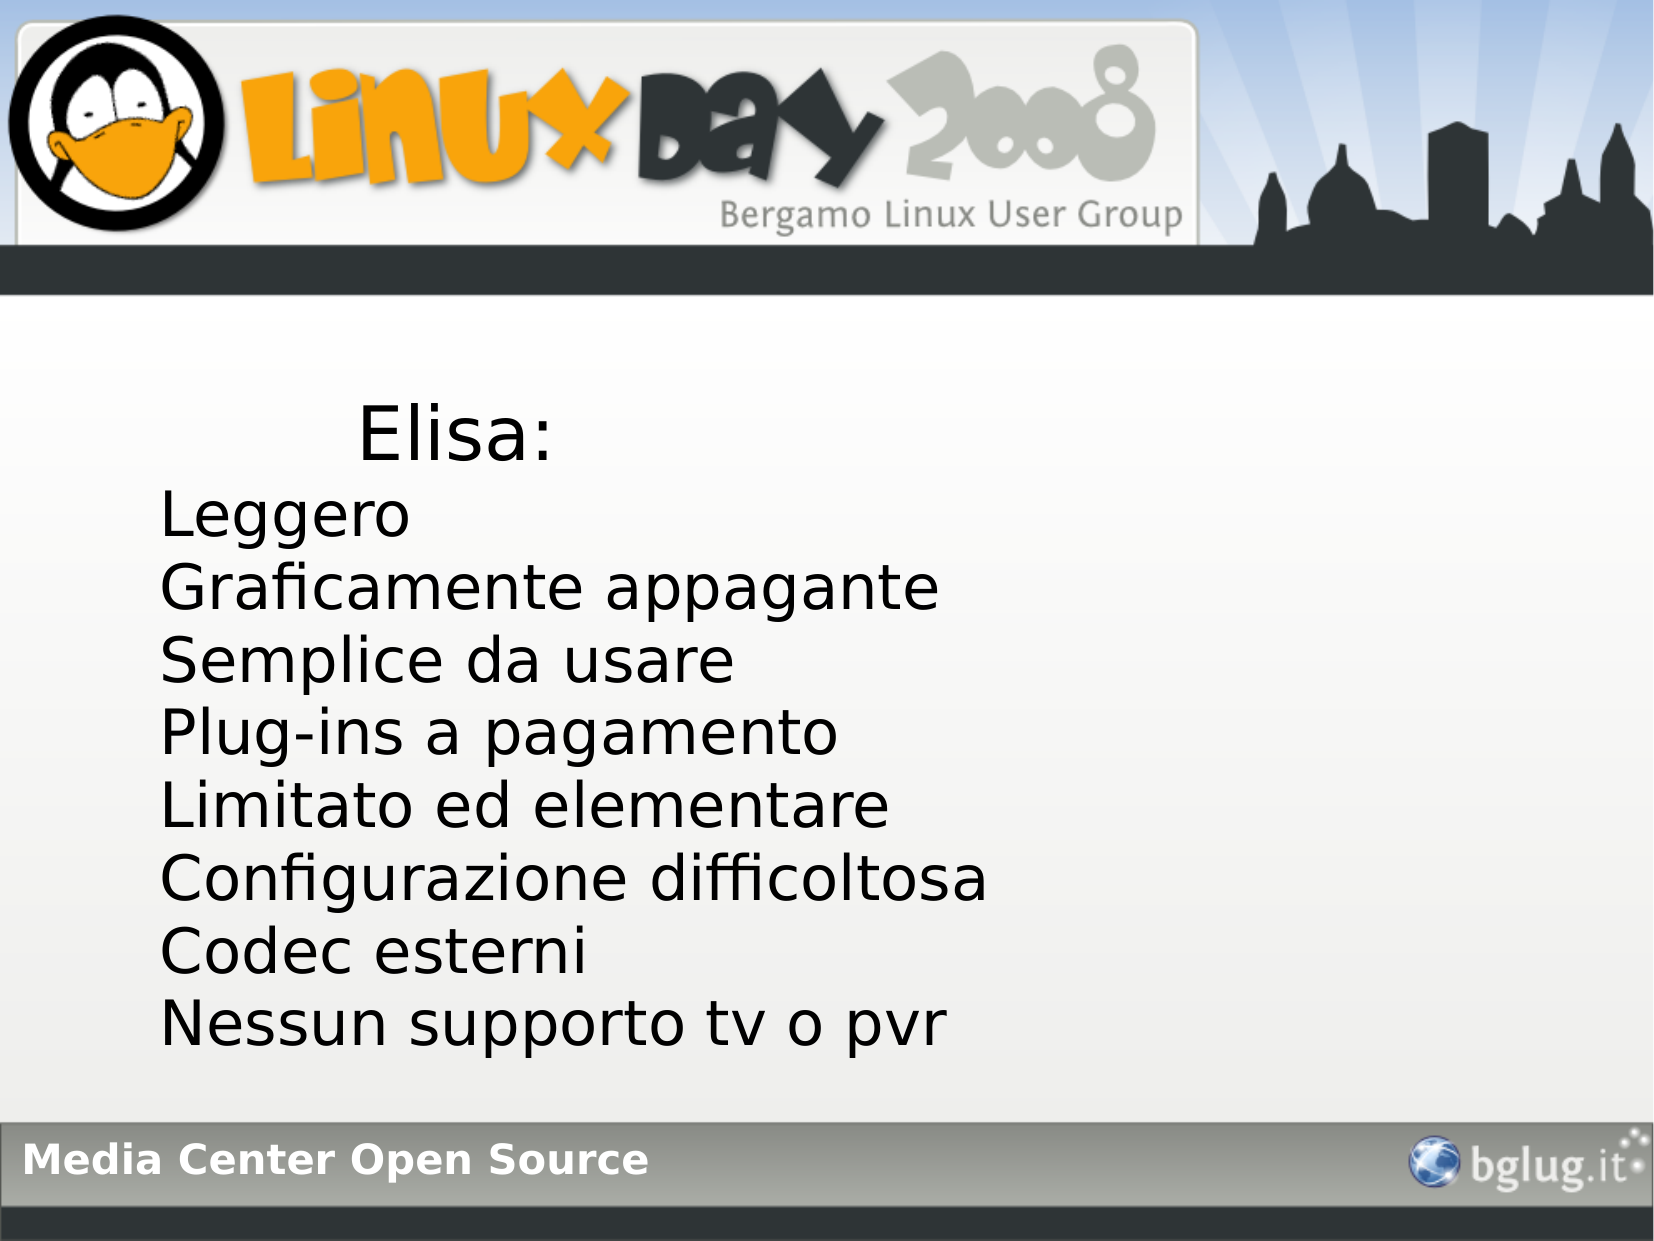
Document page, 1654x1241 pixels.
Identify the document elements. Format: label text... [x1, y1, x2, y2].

text_box Elisa: Leggero Graficamente appagante Semplice da usare Plug-ins a pagamento Limitato ed elementare Configurazione difficoltosa Codec esterni Nessun supporto tv o pvr [125, 383, 1506, 1093]
text_box Media Center Open Source [6, 1128, 665, 1241]
picture [0, 0, 1654, 1241]
